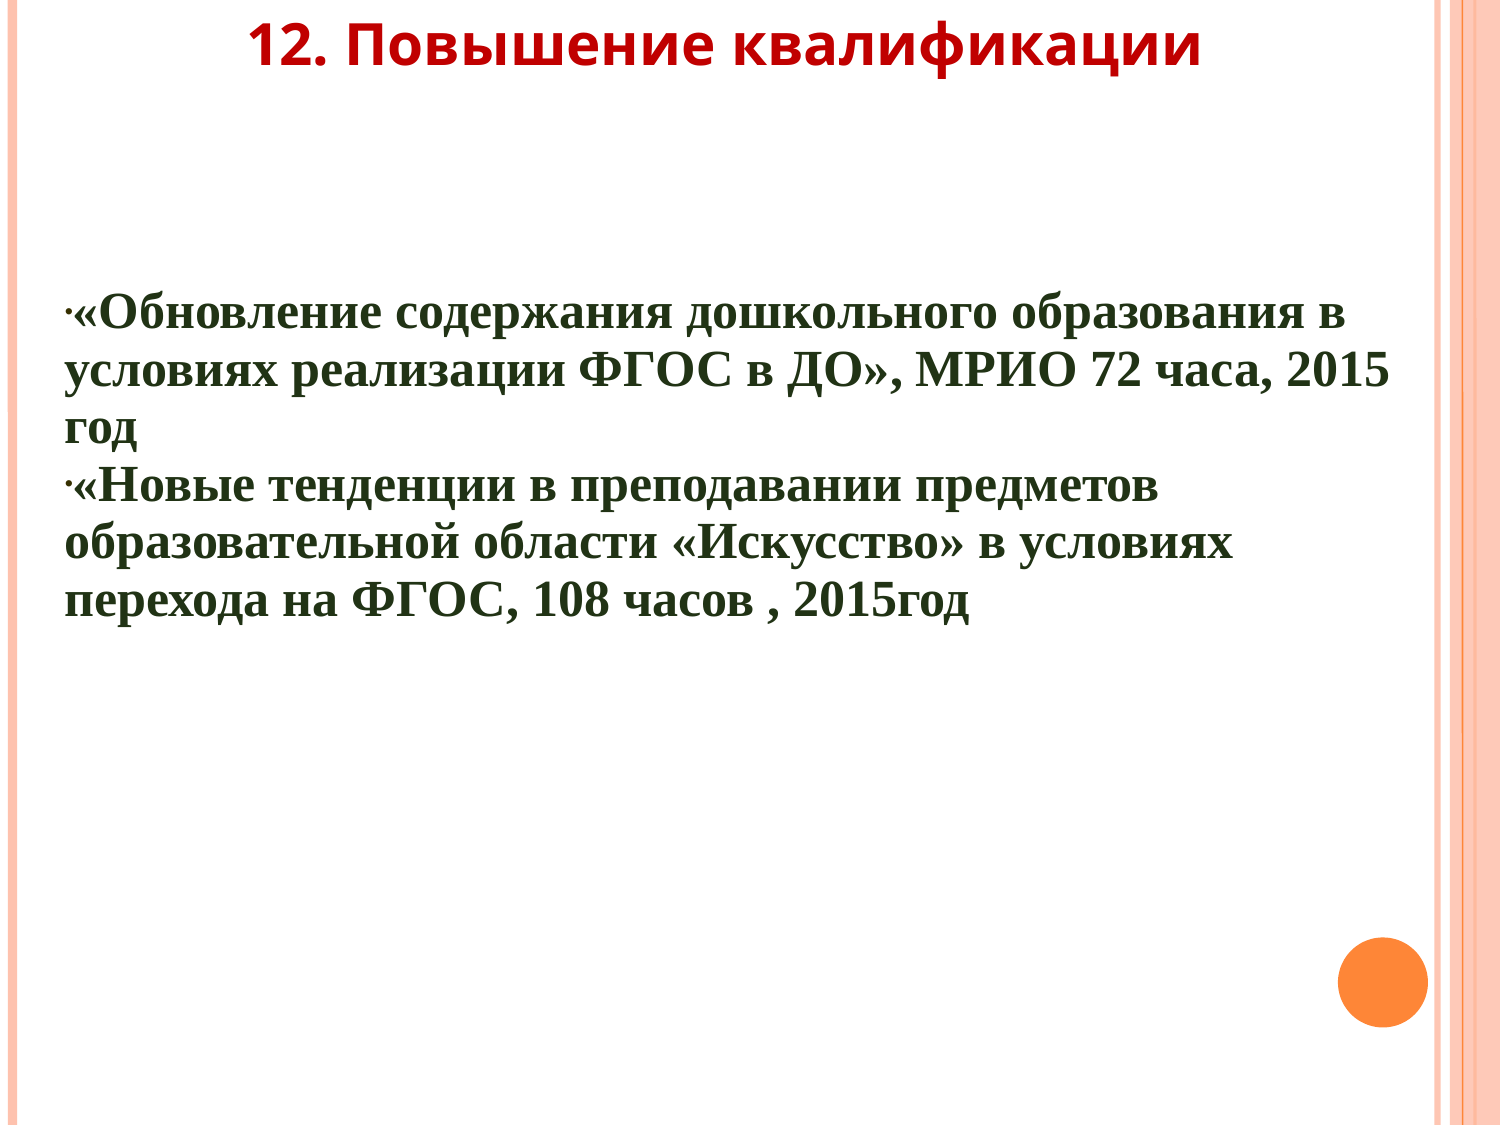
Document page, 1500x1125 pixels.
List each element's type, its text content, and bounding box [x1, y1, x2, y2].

text_box «Обновление содержания дошкольного образования в условиях реализации ФГОС в ДО», МРИО 72 часа, 2015 год «Новые тенденции в преподавании предметов образовательной области «Искусство» в условиях перехода на ФГОС, 108 часов , 2015год [50, 274, 1426, 635]
title 12. Повышение квалификации [24, 0, 1425, 121]
